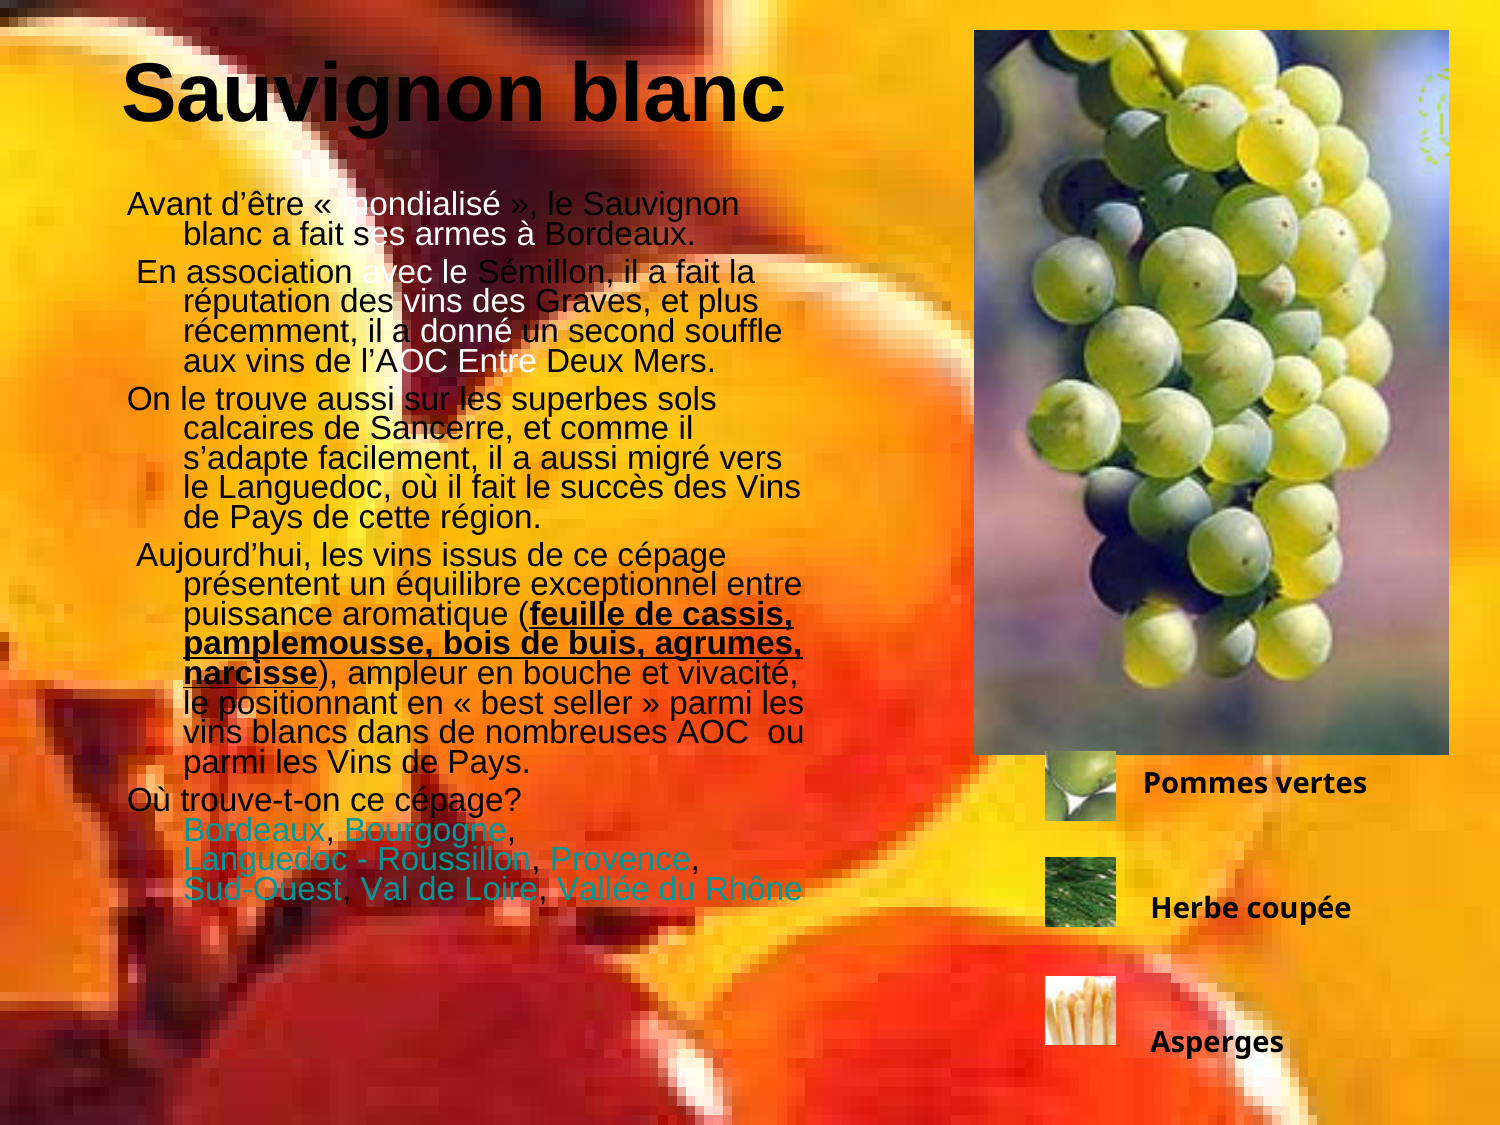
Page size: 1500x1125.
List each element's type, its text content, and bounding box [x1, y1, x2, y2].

text_box Asperges [1128, 990, 1389, 1093]
picture [0, 0, 1500, 1125]
text_box Herbe coupée [1128, 865, 1389, 990]
text_box Pommes vertes [1128, 739, 1389, 865]
title Sauvignon blanc [75, 23, 833, 254]
list Avant d’être « mondialisé », le Sauvignon blanc a fait ses armes à Bordeaux. En association avec le Sémillon, il a fait la réputation des vins des Graves, et plus récemment, il a donné un second souffle aux vins de l’AOC Entre Deux Mers. On le trouve aussi sur les superbes sols calcaires de Sancerre, et comme il s’adapte facilement, il a aussi migré vers le Languedoc, où il fait le succès des Vins de Pays de cette région. Aujourd’hui, les vins issus de ce cépage présentent un équilibre exceptionnel entre puissance aromatique (feuille de cassis, pamplemousse, bois de buis, agrumes, narcisse), ampleur en bouche et vivacité, le positionnant en « best seller » parmi les vins blancs dans de nombreuses AOC ou parmi les Vins de Pays. Où trouve-t-on ce cépage? Bordeaux, Bourgogne, Languedoc - Roussillon, Provence, Sud-Ouest, Val de Loire, Vallée du Rhône [112, 184, 834, 1010]
